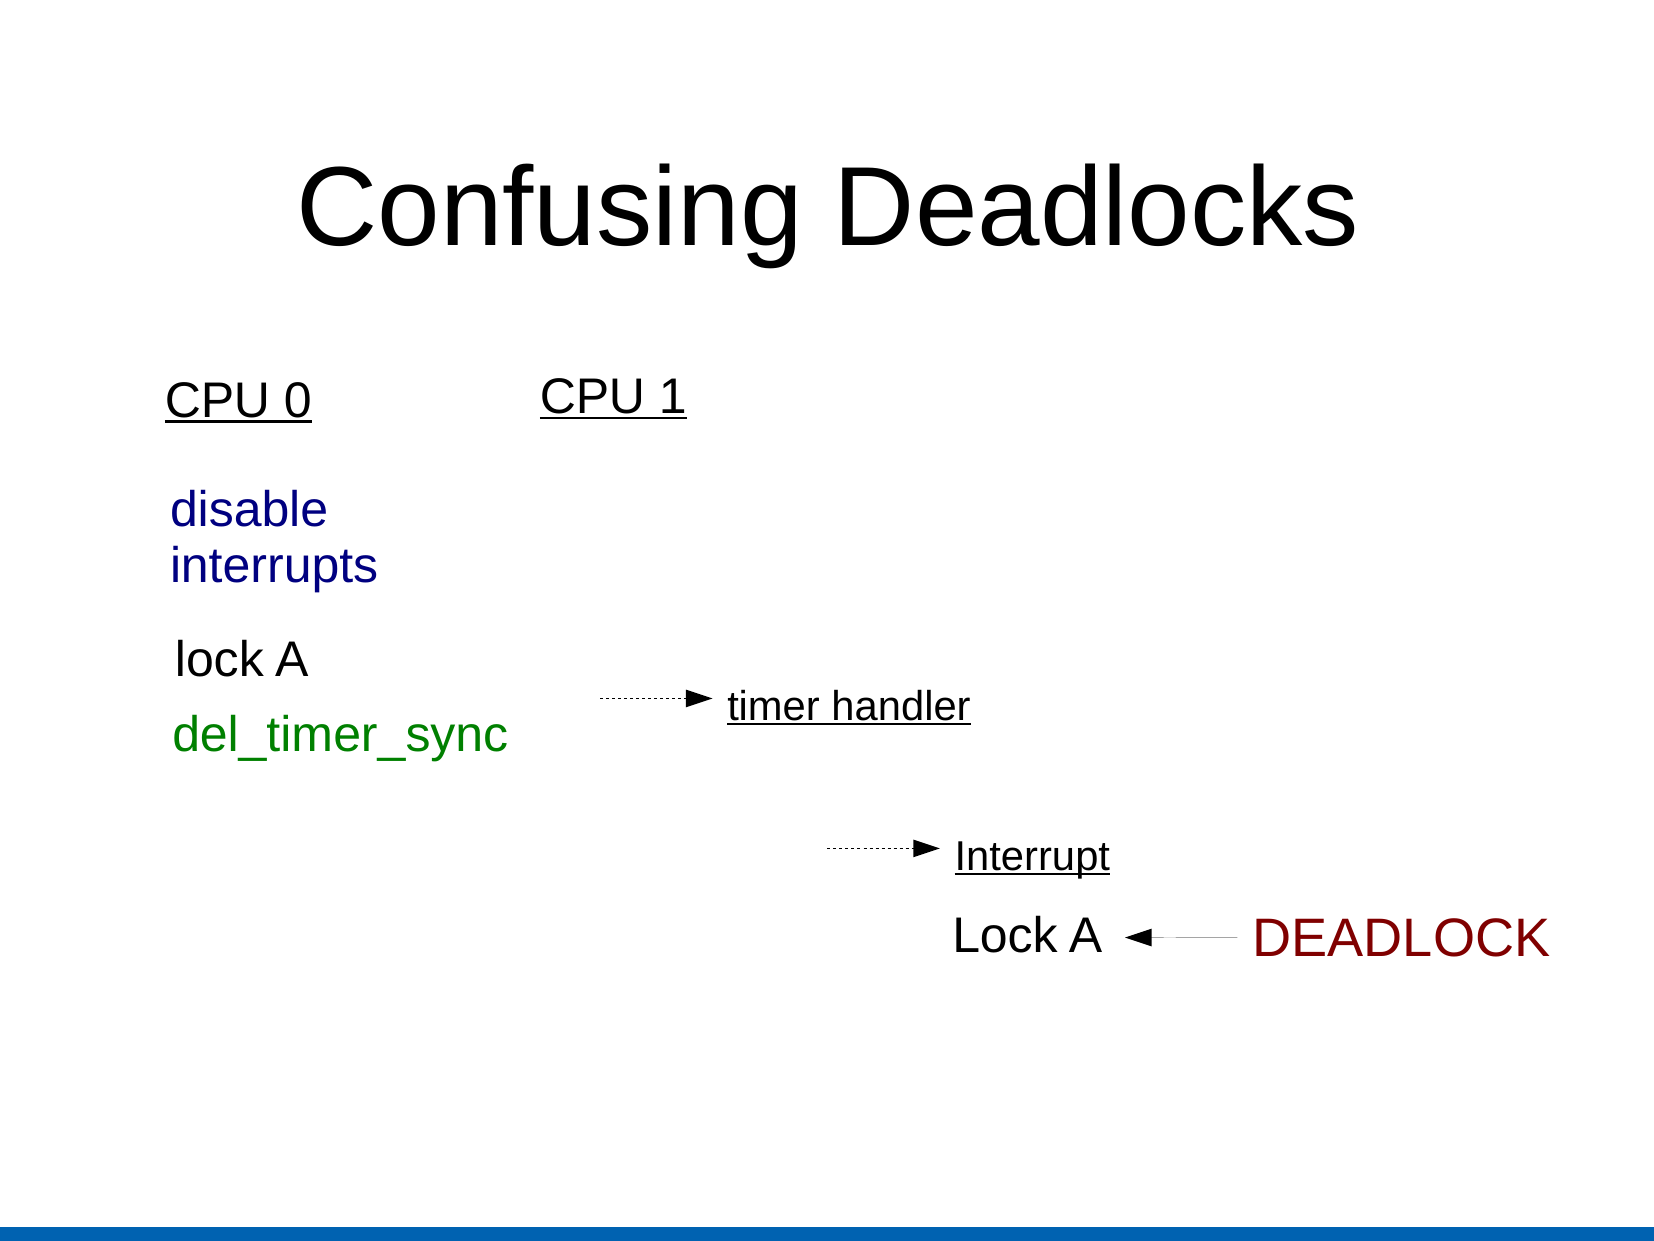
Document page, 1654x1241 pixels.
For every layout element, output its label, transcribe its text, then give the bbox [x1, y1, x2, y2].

text_box Interrupt [939, 825, 1126, 887]
text_box CPU 0 [150, 364, 327, 436]
text_box CPU 1 [525, 361, 702, 433]
text_box disable interrupts [155, 473, 394, 601]
text_box DEADLOCK [1237, 900, 1566, 976]
text_box timer handler [712, 675, 986, 737]
text_box del_timer_sync [157, 698, 524, 774]
text_box Lock A [937, 900, 1118, 971]
title Confusing Deadlocks [121, 110, 1534, 303]
text_box lock A [160, 623, 324, 696]
